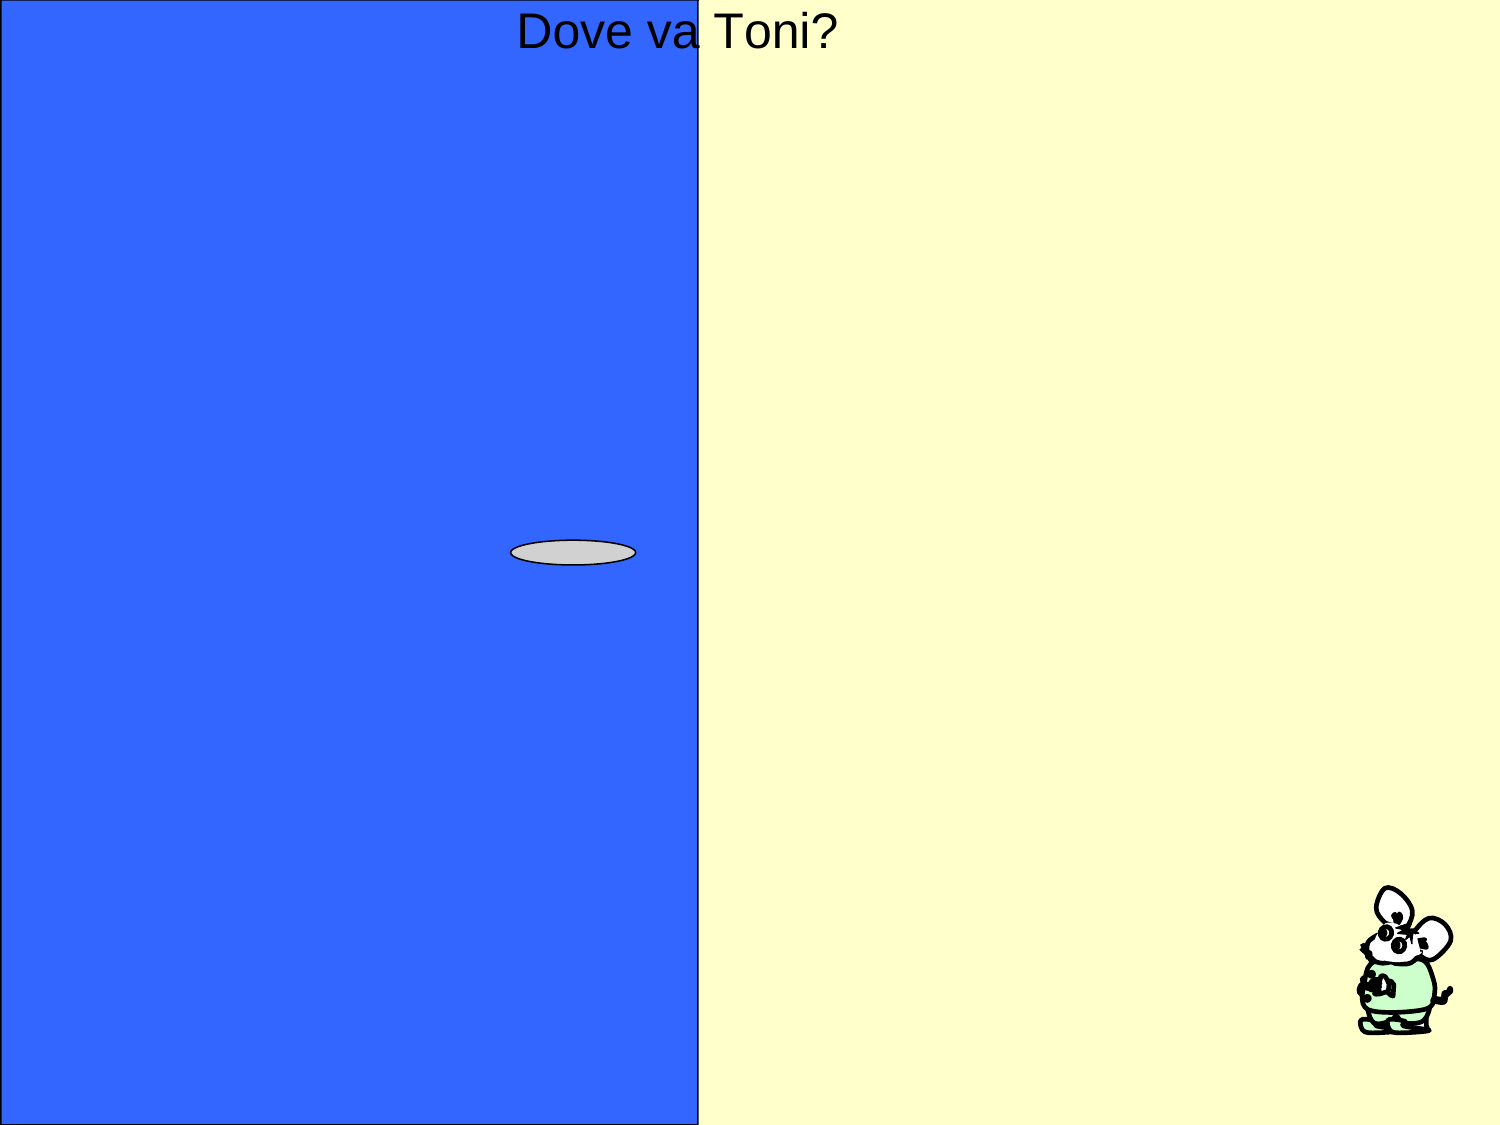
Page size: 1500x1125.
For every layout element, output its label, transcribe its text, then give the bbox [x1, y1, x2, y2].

text_box Dove va Toni? [501, 0, 1415, 155]
text_box [0, 0, 698, 1125]
text_box [1358, 887, 1452, 1033]
